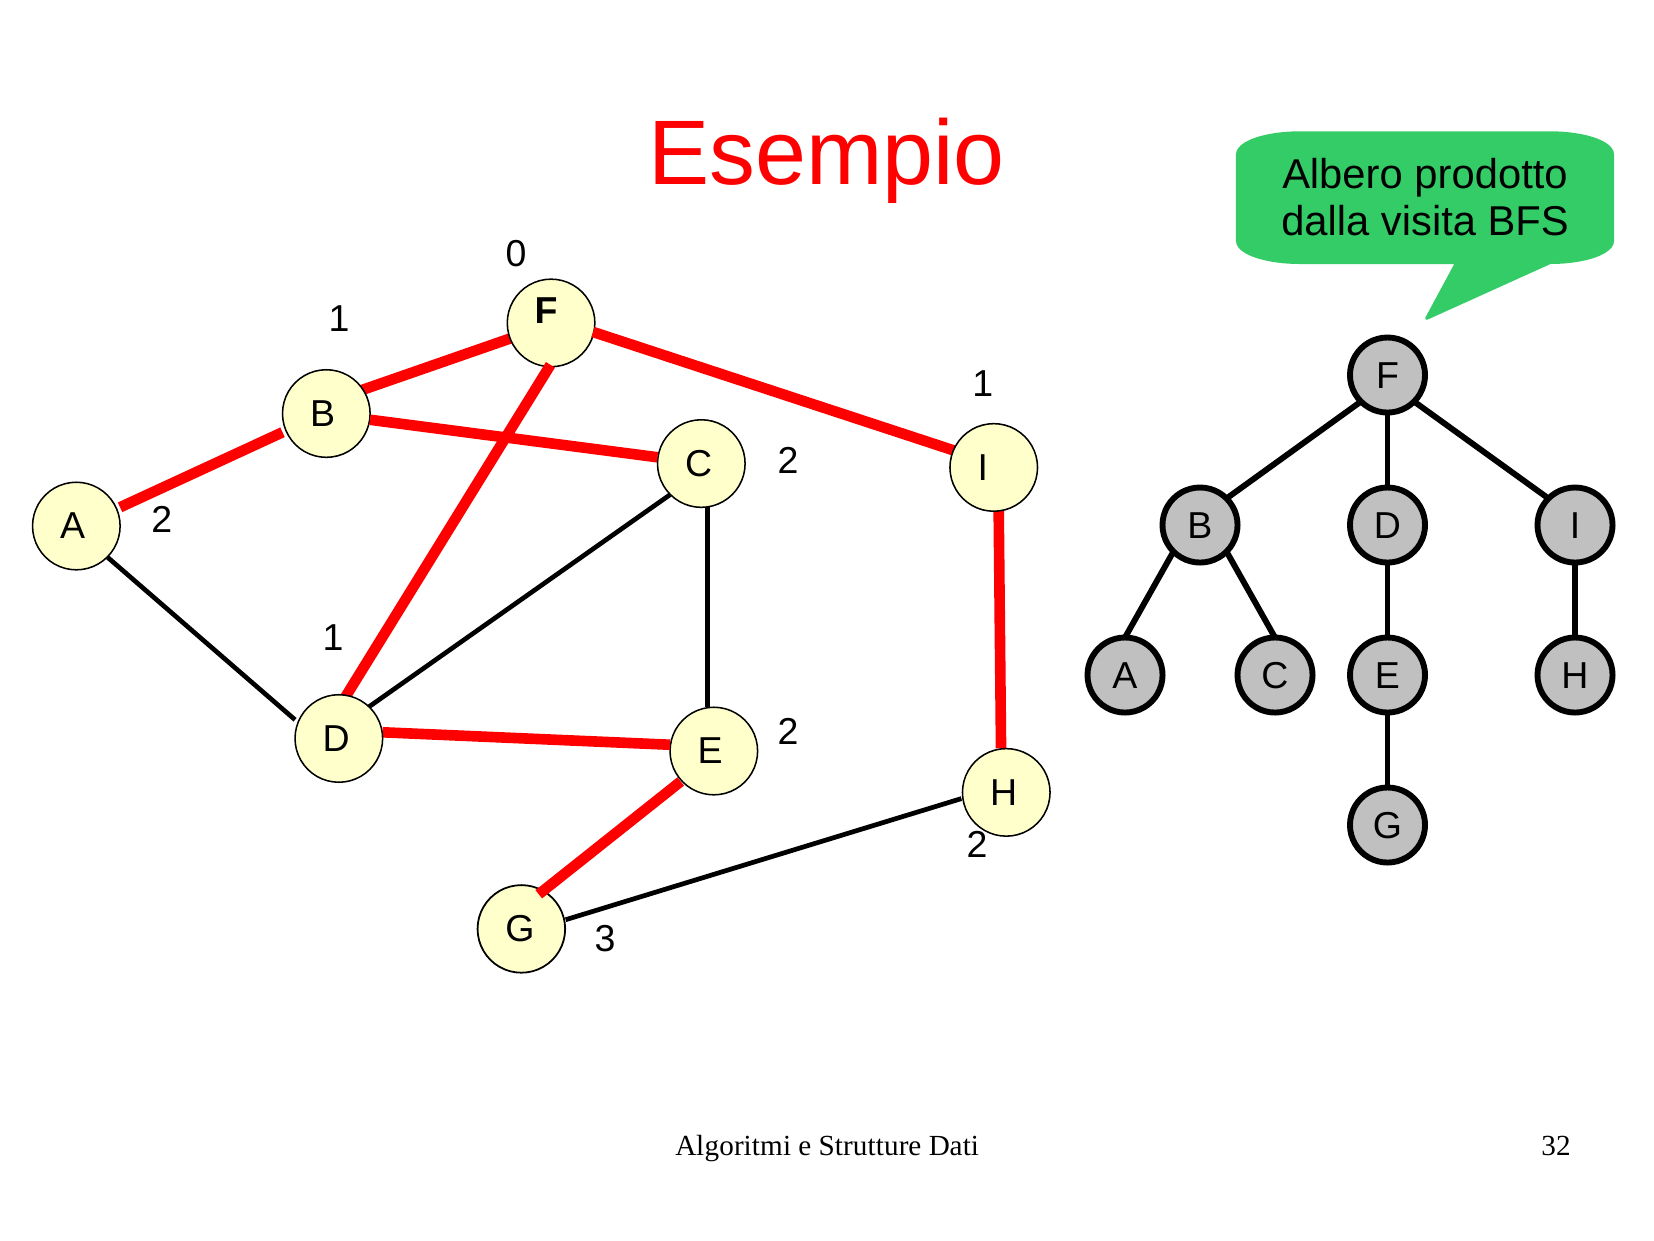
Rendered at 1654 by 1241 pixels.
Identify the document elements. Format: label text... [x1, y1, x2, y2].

text_box E [670, 707, 758, 795]
text_box B [1162, 487, 1238, 563]
text_box H [962, 748, 1051, 837]
text_box 0 [490, 225, 542, 282]
text_box C [657, 419, 746, 508]
text_box Albero prodotto dalla visita BFS [1237, 132, 1613, 319]
text_box F [1350, 337, 1426, 413]
text_box 1 [307, 609, 359, 666]
text_box 2 [136, 490, 188, 548]
text_box D [295, 694, 383, 783]
text_box 3 [579, 910, 631, 968]
text_box A [32, 482, 121, 570]
text_box 2 [762, 703, 814, 761]
text_box E [1350, 637, 1426, 713]
title Esempio [82, 49, 1571, 257]
text_box [507, 290, 595, 367]
text_box F [519, 281, 580, 340]
text_box G [1350, 787, 1426, 863]
text_box A [1087, 637, 1163, 713]
text_box G [477, 885, 566, 973]
text_box D [1350, 487, 1426, 563]
text_box H [1537, 637, 1613, 713]
text_box C [1237, 637, 1313, 713]
text_box B [282, 369, 371, 458]
text_box 1 [313, 290, 365, 347]
text_box I [949, 423, 1038, 512]
text_box 2 [762, 431, 814, 489]
text_box 2 [951, 815, 1003, 873]
text_box 1 [957, 354, 1008, 412]
text_box I [1537, 487, 1613, 563]
